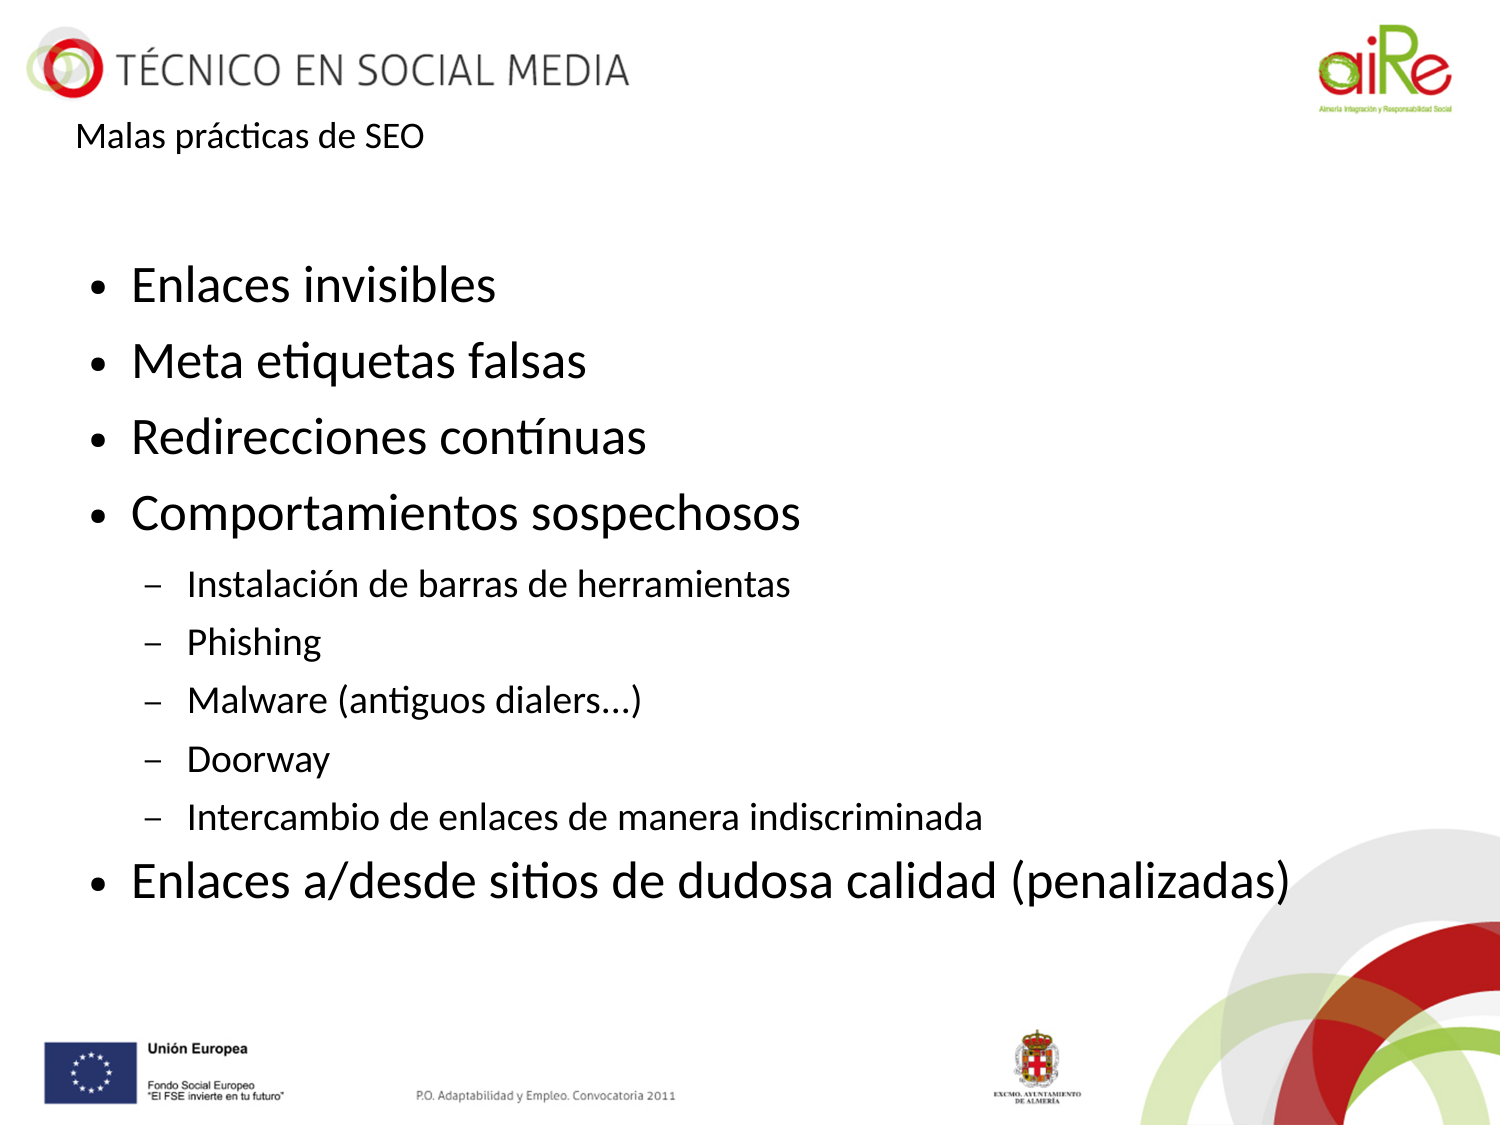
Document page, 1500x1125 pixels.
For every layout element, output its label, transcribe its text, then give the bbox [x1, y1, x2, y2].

list Enlaces invisibles Meta etiquetas falsas Redirecciones contínuas Comportamientos sospechosos Instalación de barras de herramientas Phishing Malware (antiguos dialers...) Doorway Intercambio de enlaces de manera indiscriminada Enlaces a/desde sitios de dudosa calidad (penalizadas) [75, 263, 1425, 916]
title Malas prácticas de SEO [75, 44, 1425, 233]
picture [0, 0, 1500, 1125]
